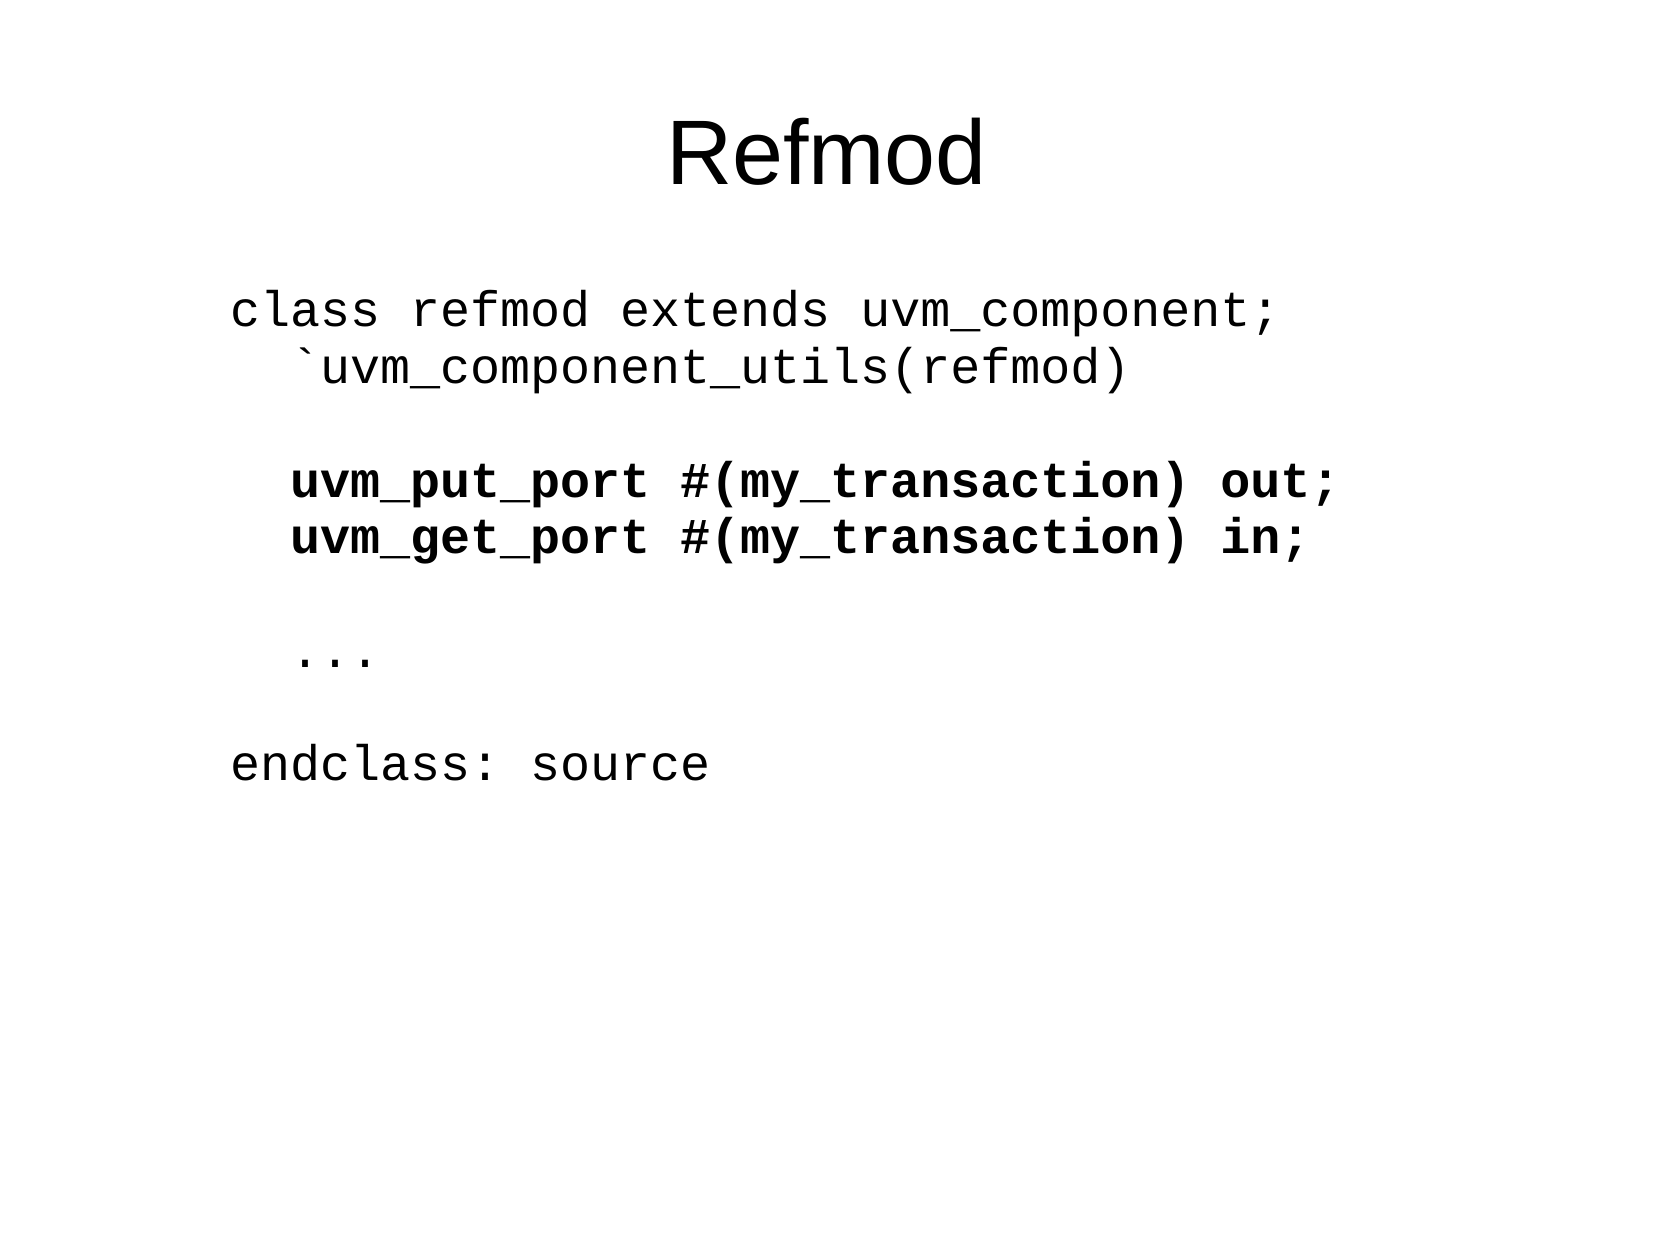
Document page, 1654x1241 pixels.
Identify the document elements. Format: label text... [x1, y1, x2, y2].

title Refmod [82, 49, 1571, 257]
list class refmod extends uvm_component; `uvm_component_utils(refmod) uvm_put_port #(my_transaction) out; uvm_get_port #(my_transaction) in; ... endclass: source [230, 285, 1341, 1156]
